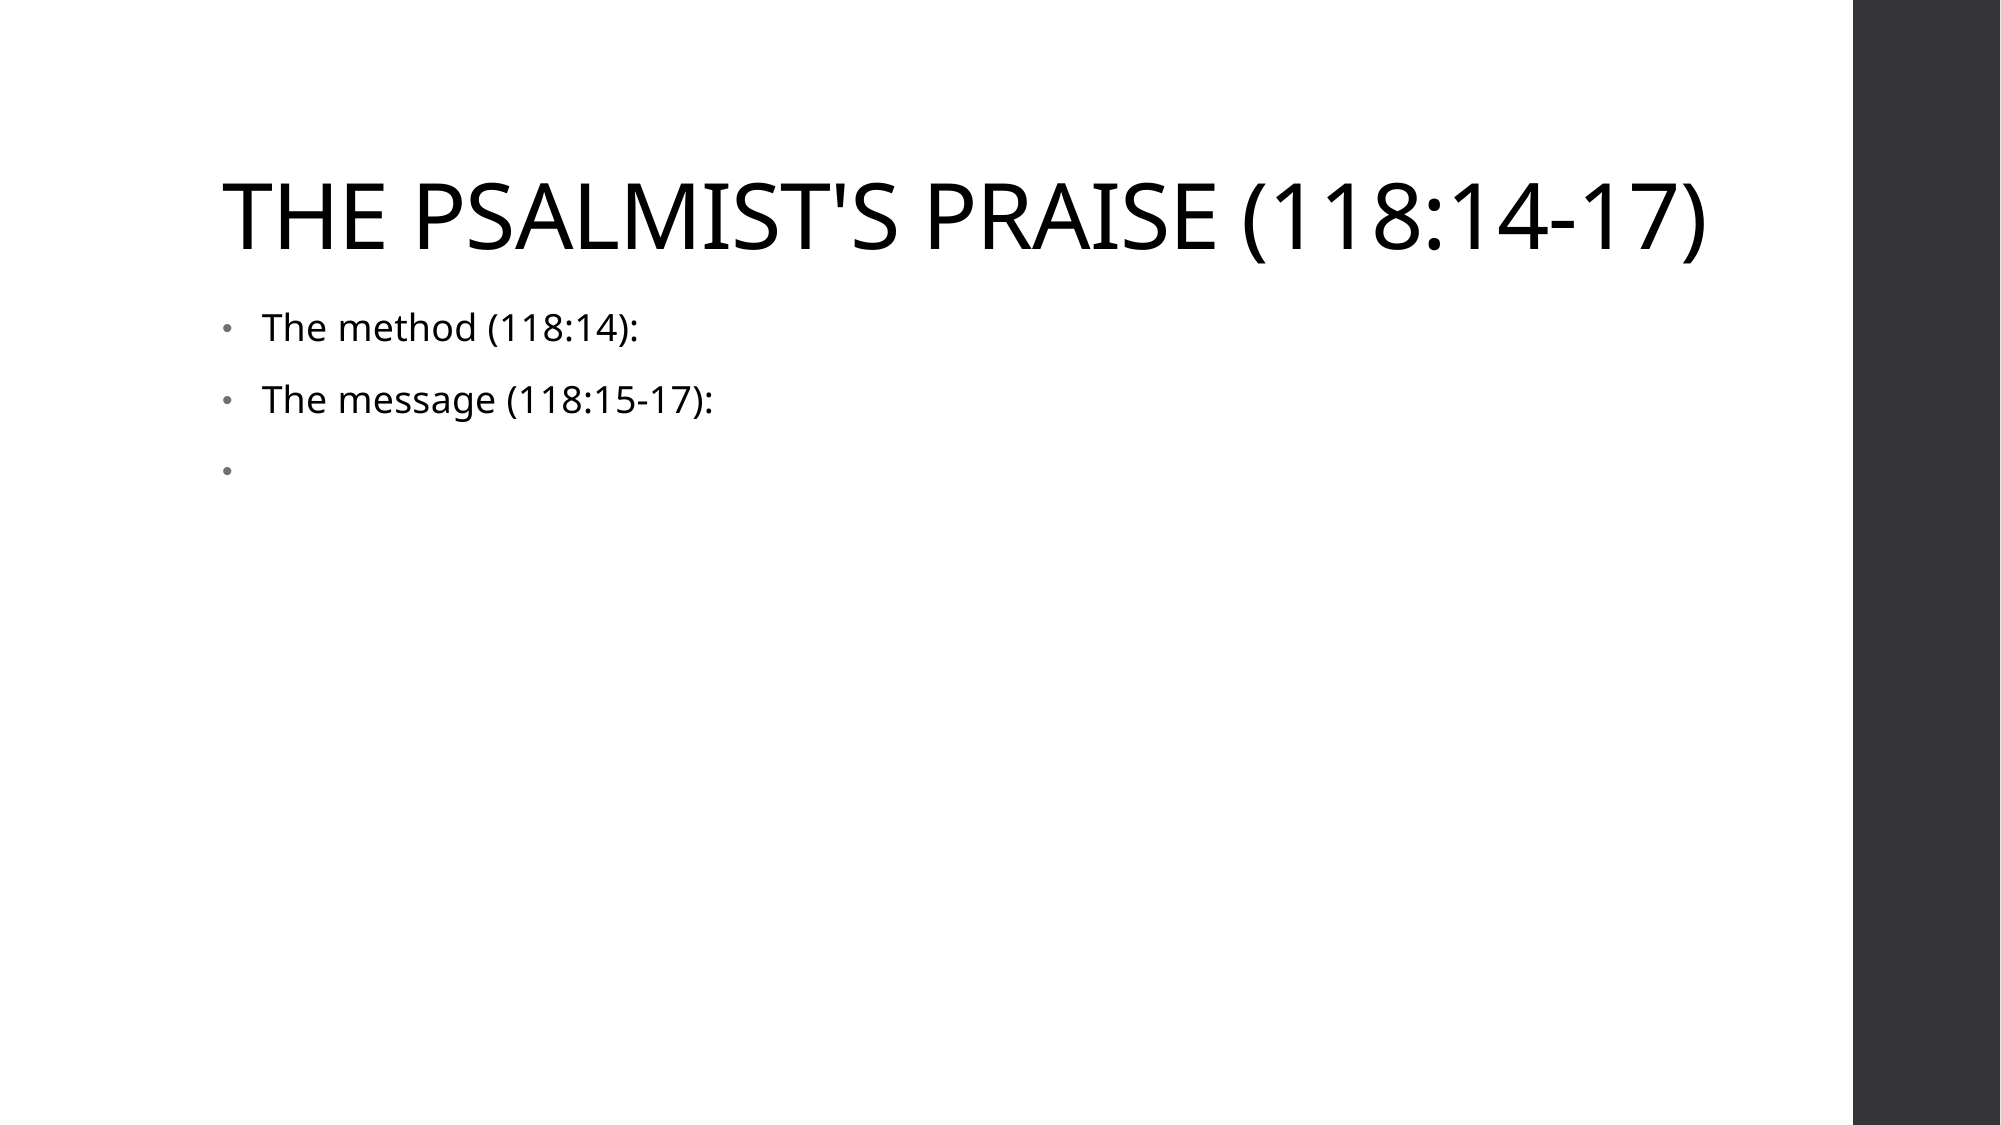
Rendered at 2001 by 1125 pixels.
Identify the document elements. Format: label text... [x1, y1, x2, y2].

list The method (118:14): The message (118:15-17): [206, 299, 1617, 1014]
title THE PSALMIST'S PRAISE (118:14-17) [206, 60, 1797, 278]
